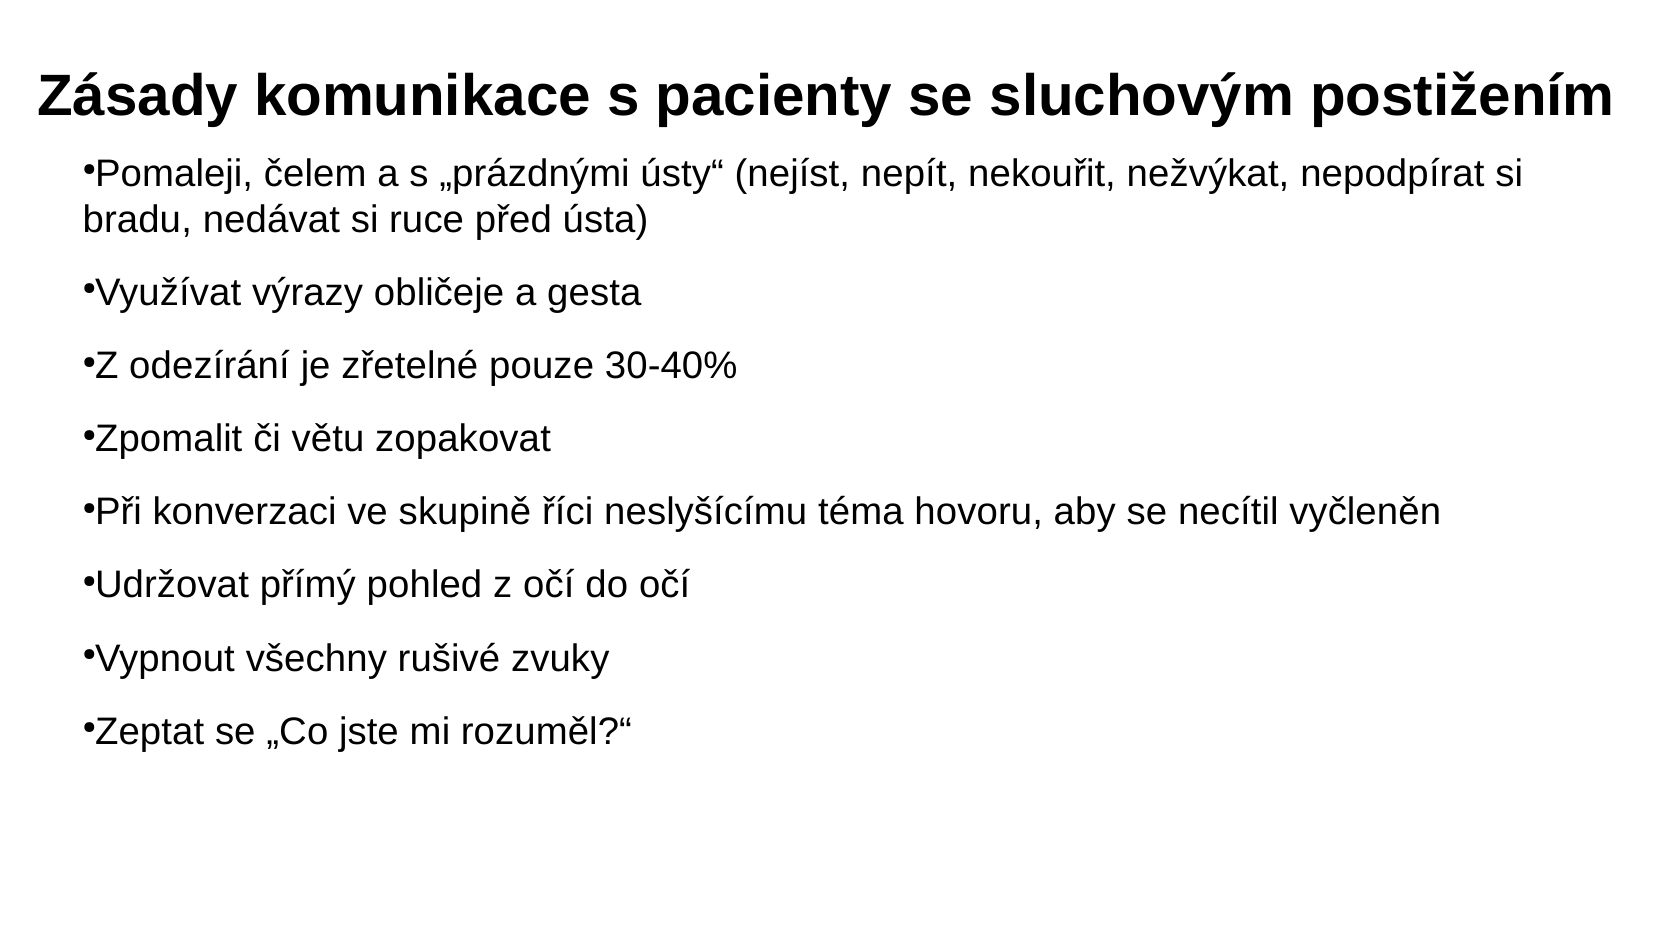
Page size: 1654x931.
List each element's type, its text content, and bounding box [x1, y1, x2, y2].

title Zásady komunikace s pacienty se sluchovým postižením [29, 37, 1625, 148]
list Pomaleji, čelem a s „prázdnými ústy“ (nejíst, nepít, nekouřit, nežvýkat, nepodpírat si bradu, nedávat si ruce před ústa) Využívat výrazy obličeje a gesta Z odezírání je zřetelné pouze 30-40% Zpomalit či větu zopakovat Při konverzaci ve skupině říci neslyšícímu téma hovoru, aby se necítil vyčleněn Udržovat přímý pohled z očí do očí Vypnout všechny rušivé zvuky Zeptat se „Co jste mi rozuměl?“ [82, 147, 1571, 758]
